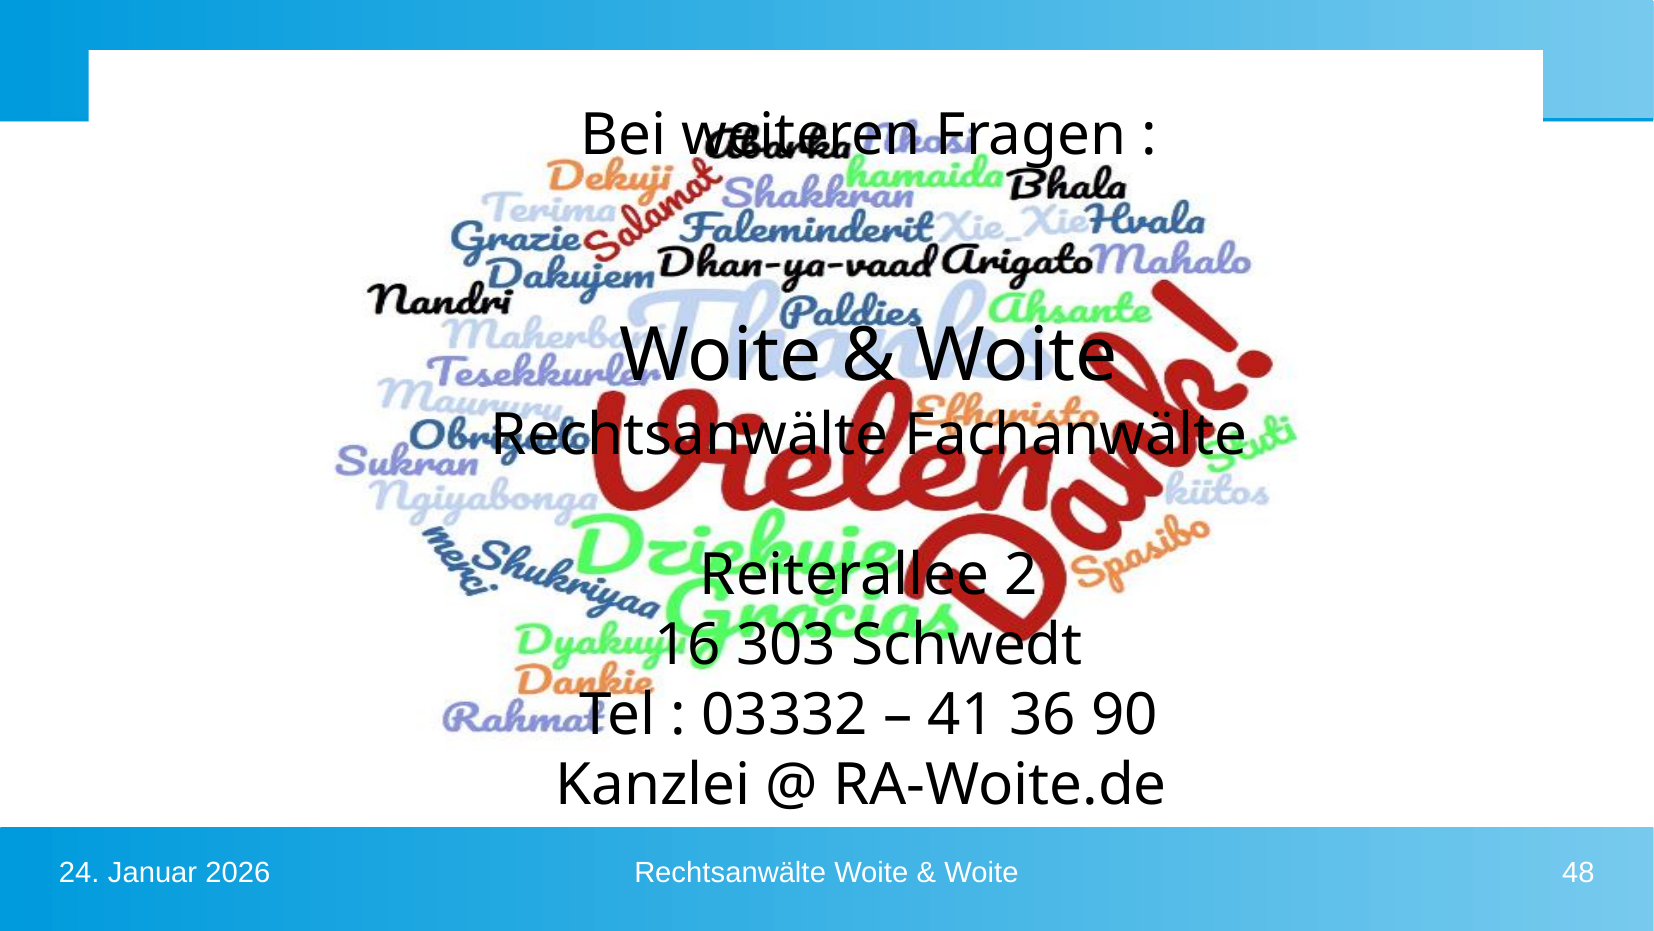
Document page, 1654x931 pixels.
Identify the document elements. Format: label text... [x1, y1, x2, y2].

text_box Bei weiteren Fragen : Woite & Woite Rechtsanwälte Fachanwälte Reiterallee 2 16 303 Schwedt Tel : 03332 – 41 36 90 Kanzlei @ RA-Woite.de [324, 88, 1413, 824]
picture [88, 50, 1543, 827]
